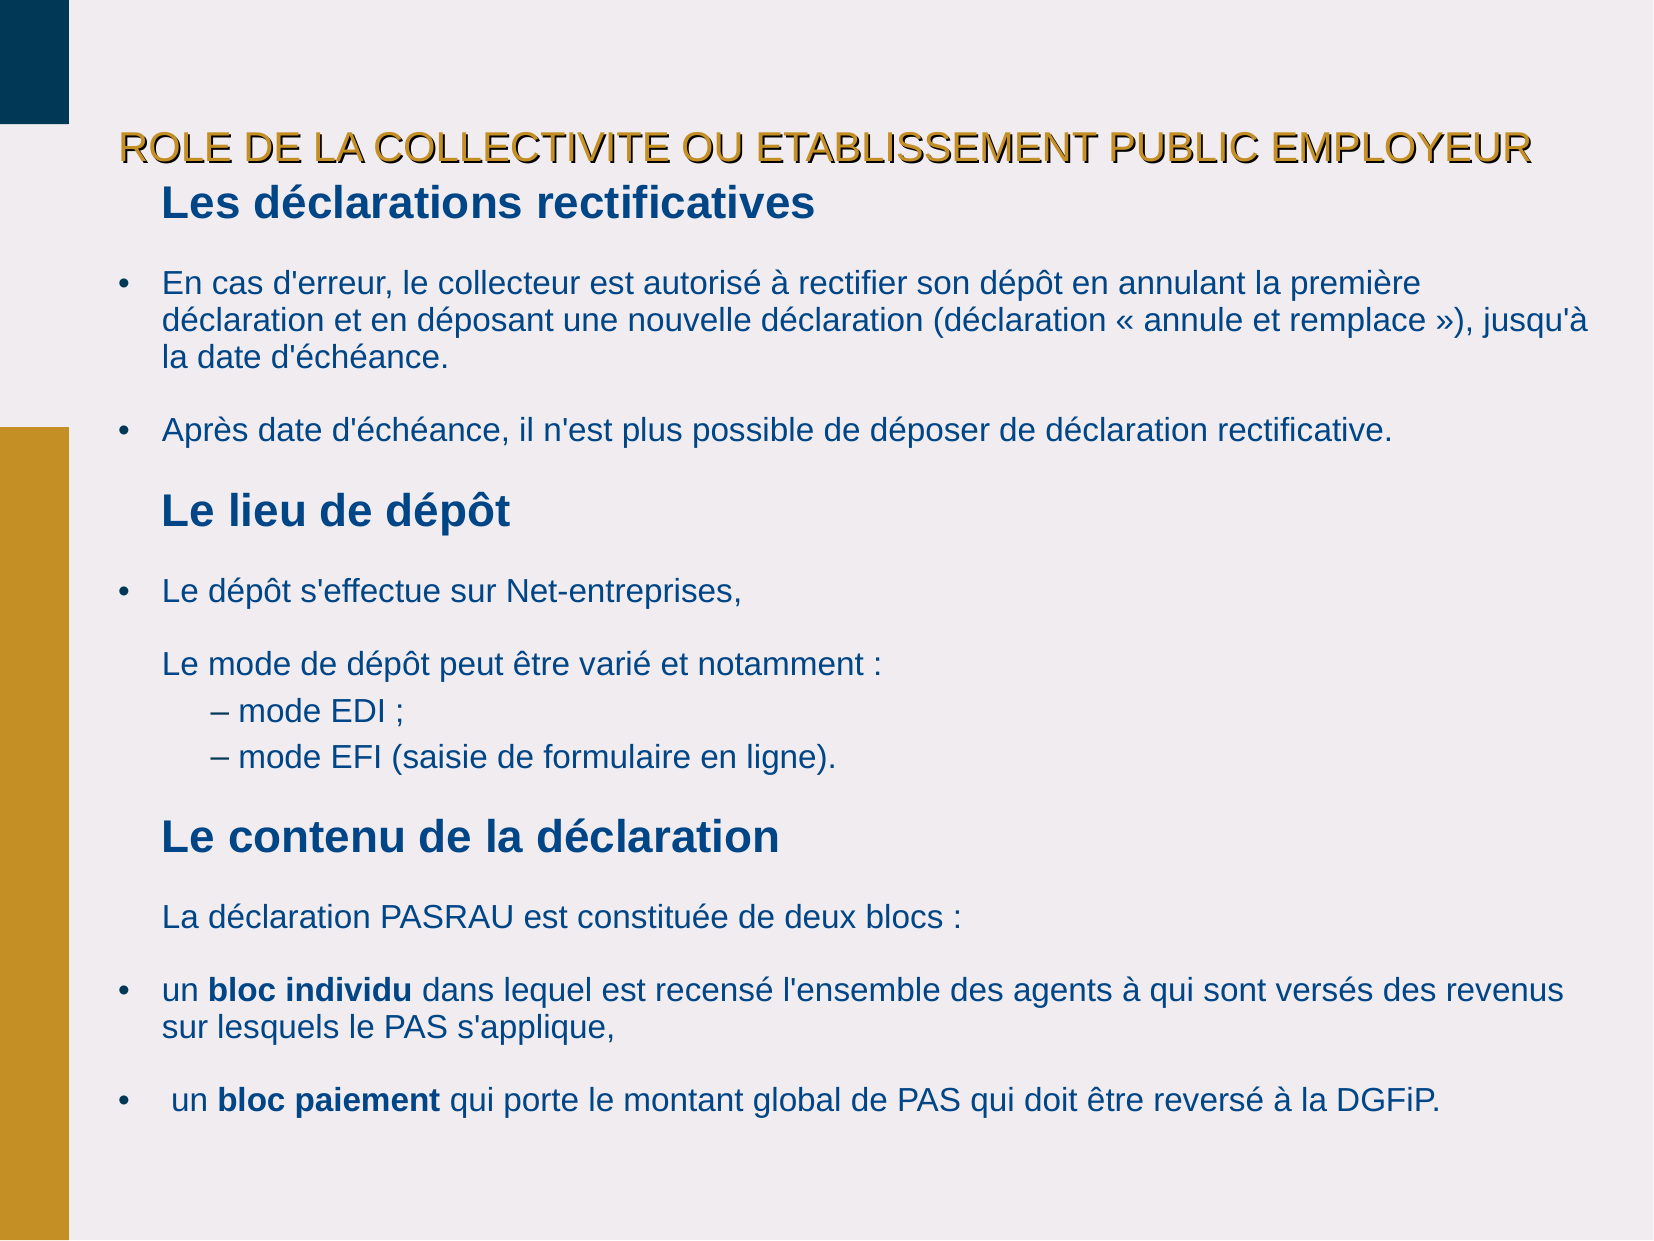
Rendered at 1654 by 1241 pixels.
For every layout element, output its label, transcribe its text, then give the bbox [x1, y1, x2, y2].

list Les déclarations rectificatives En cas d'erreur, le collecteur est autorisé à rectifier son dépôt en annulant la première déclaration et en déposant une nouvelle déclaration (déclaration « annule et remplace »), jusqu'à la date d'échéance. Après date d'échéance, il n'est plus possible de déposer de déclaration rectificative. Le lieu de dépôt Le dépôt s'effectue sur Net-entreprises, Le mode de dépôt peut être varié et notamment : mode EDI ; mode EFI (saisie de formulaire en ligne). Le contenu de la déclaration La déclaration PASRAU est constituée de deux blocs : un bloc individu dans lequel est recensé l'ensemble des agents à qui sont versés des revenus sur lesquels le PAS s'applique, un bloc paiement qui porte le montant global de PAS qui doit être reversé à la DGFiP. [118, 177, 1595, 1228]
title ROLE DE LA COLLECTIVITE OU ETABLISSEMENT PUBLIC EMPLOYEUR [118, 87, 1587, 177]
